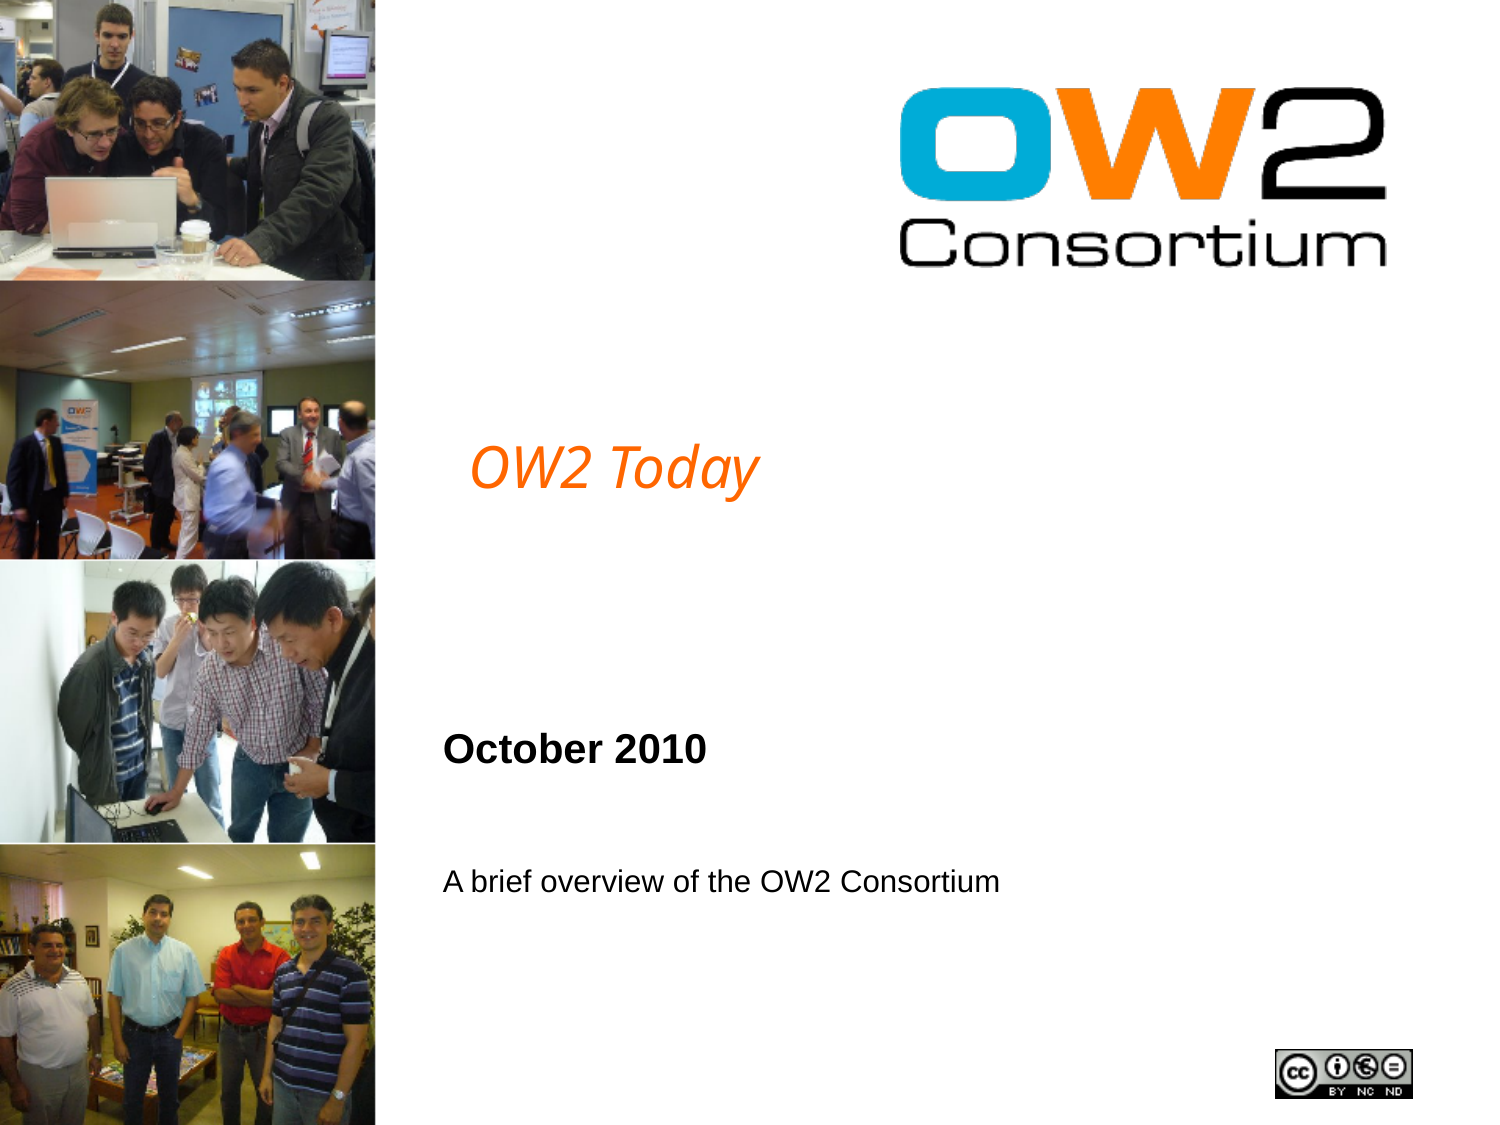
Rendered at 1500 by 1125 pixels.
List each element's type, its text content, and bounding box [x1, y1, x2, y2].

picture [0, 0, 377, 1125]
picture [900, 87, 1387, 268]
subtitle October 2010 A brief overview of the OW2 Consortium [442, 561, 1396, 969]
title OW2 Today [377, 420, 1087, 652]
picture [1275, 1049, 1413, 1099]
